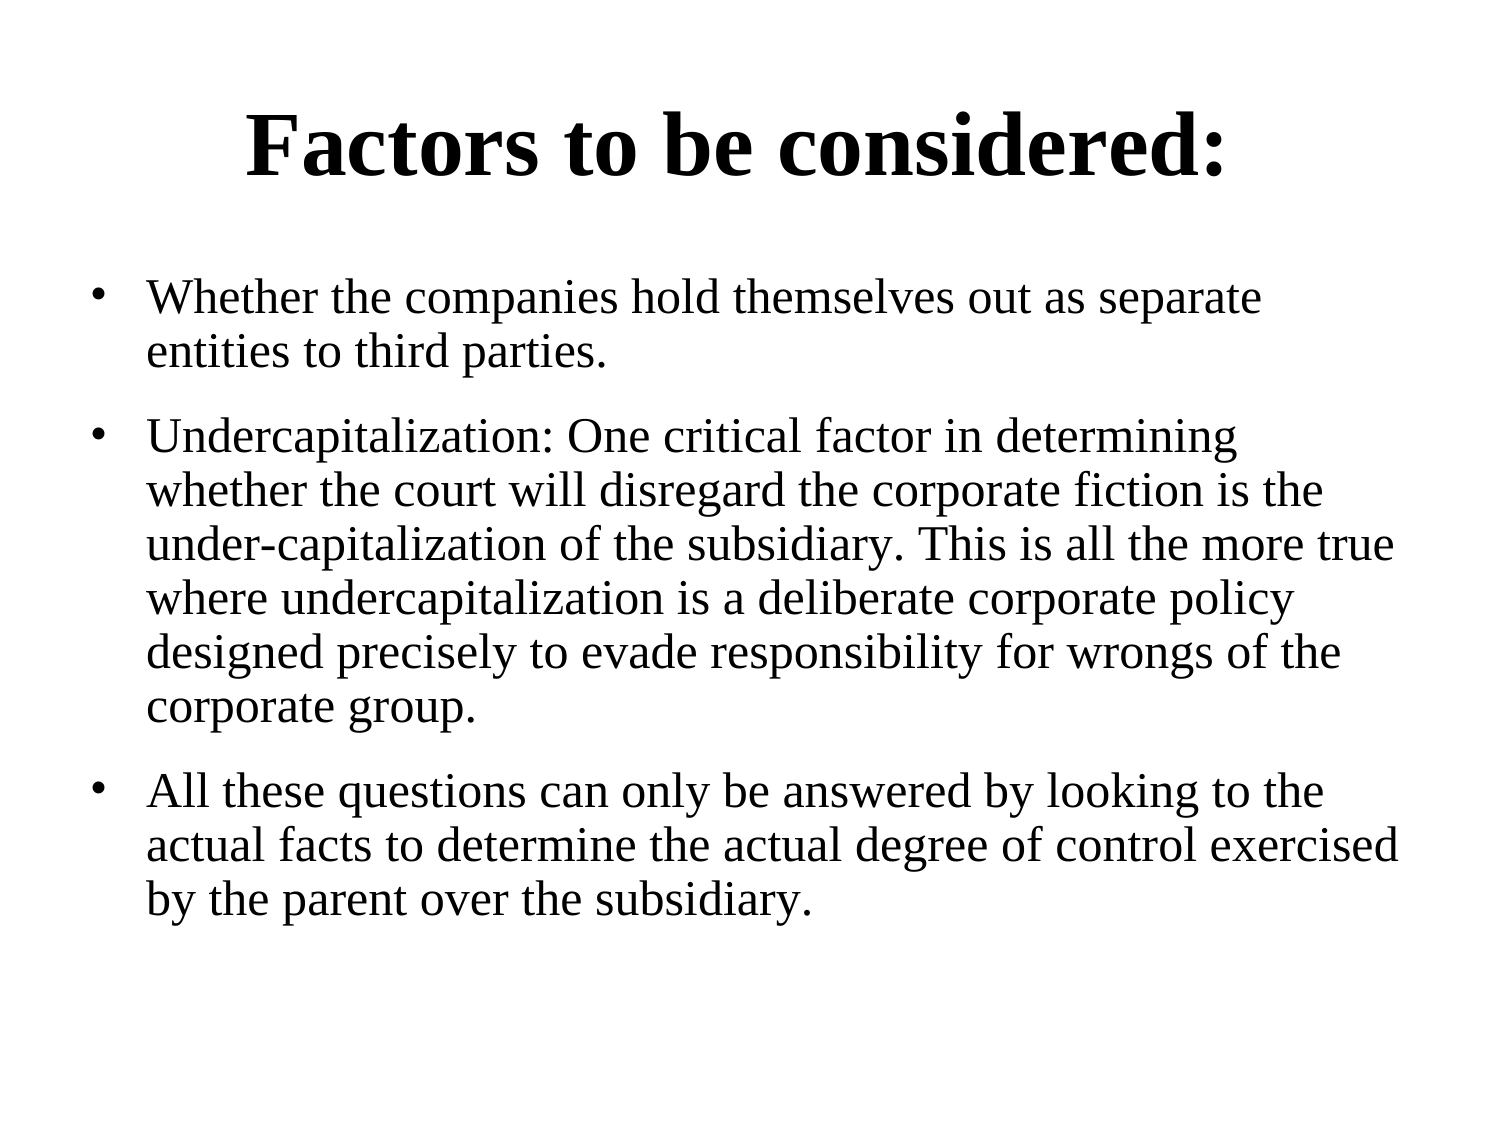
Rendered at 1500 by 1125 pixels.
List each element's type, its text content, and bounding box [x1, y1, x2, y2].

list Whether the companies hold themselves out as separate entities to third parties. Undercapitalization: One critical factor in determining whether the court will disregard the corporate fiction is the under-capitalization of the subsidiary. This is all the more true where undercapitalization is a deliberate corporate policy designed precisely to evade responsibility for wrongs of the corporate group. All these questions can only be answered by looking to the actual facts to determine the actual degree of control exercised by the parent over the subsidiary. [75, 262, 1426, 1005]
title Factors to be considered: [75, 45, 1426, 233]
